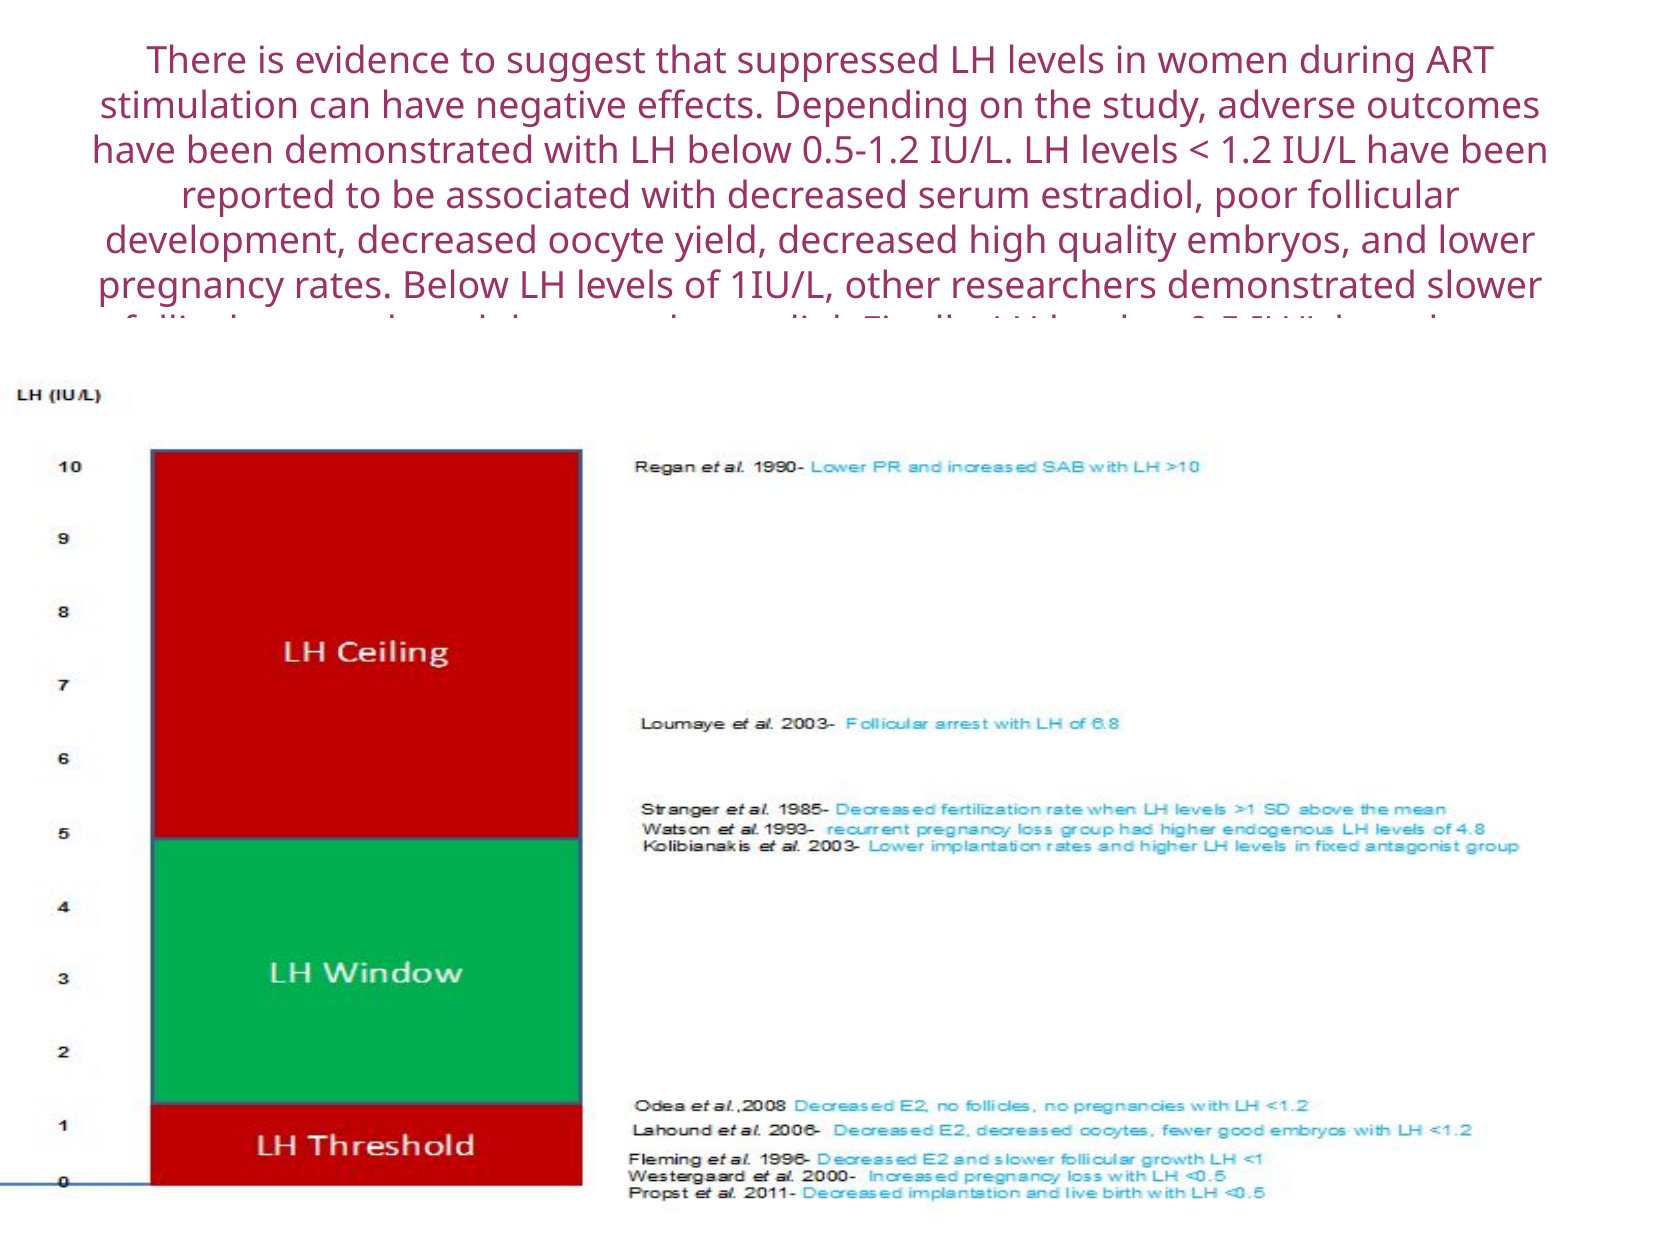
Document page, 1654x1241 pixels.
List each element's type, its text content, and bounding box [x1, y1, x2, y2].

title There is evidence to suggest that suppressed LH levels in women during ART stimulation can have negative effects. Depending on the study, adverse outcomes have been demonstrated with LH below 0.5-1.2 IU/L. LH levels < 1.2 IU/L have been reported to be associated with decreased serum estradiol, poor follicular development, decreased oocyte yield, decreased high quality embryos, and lower pregnancy rates. Below LH levels of 1IU/L, other researchers demonstrated slower follicular growth and decreased estradiol. Finally, LH levels < 0.5 IU/L have been associated with increased pregnancy loss, lower implantation rates, and lower live birth rates. [76, 0, 1565, 318]
picture [0, 318, 1654, 1235]
